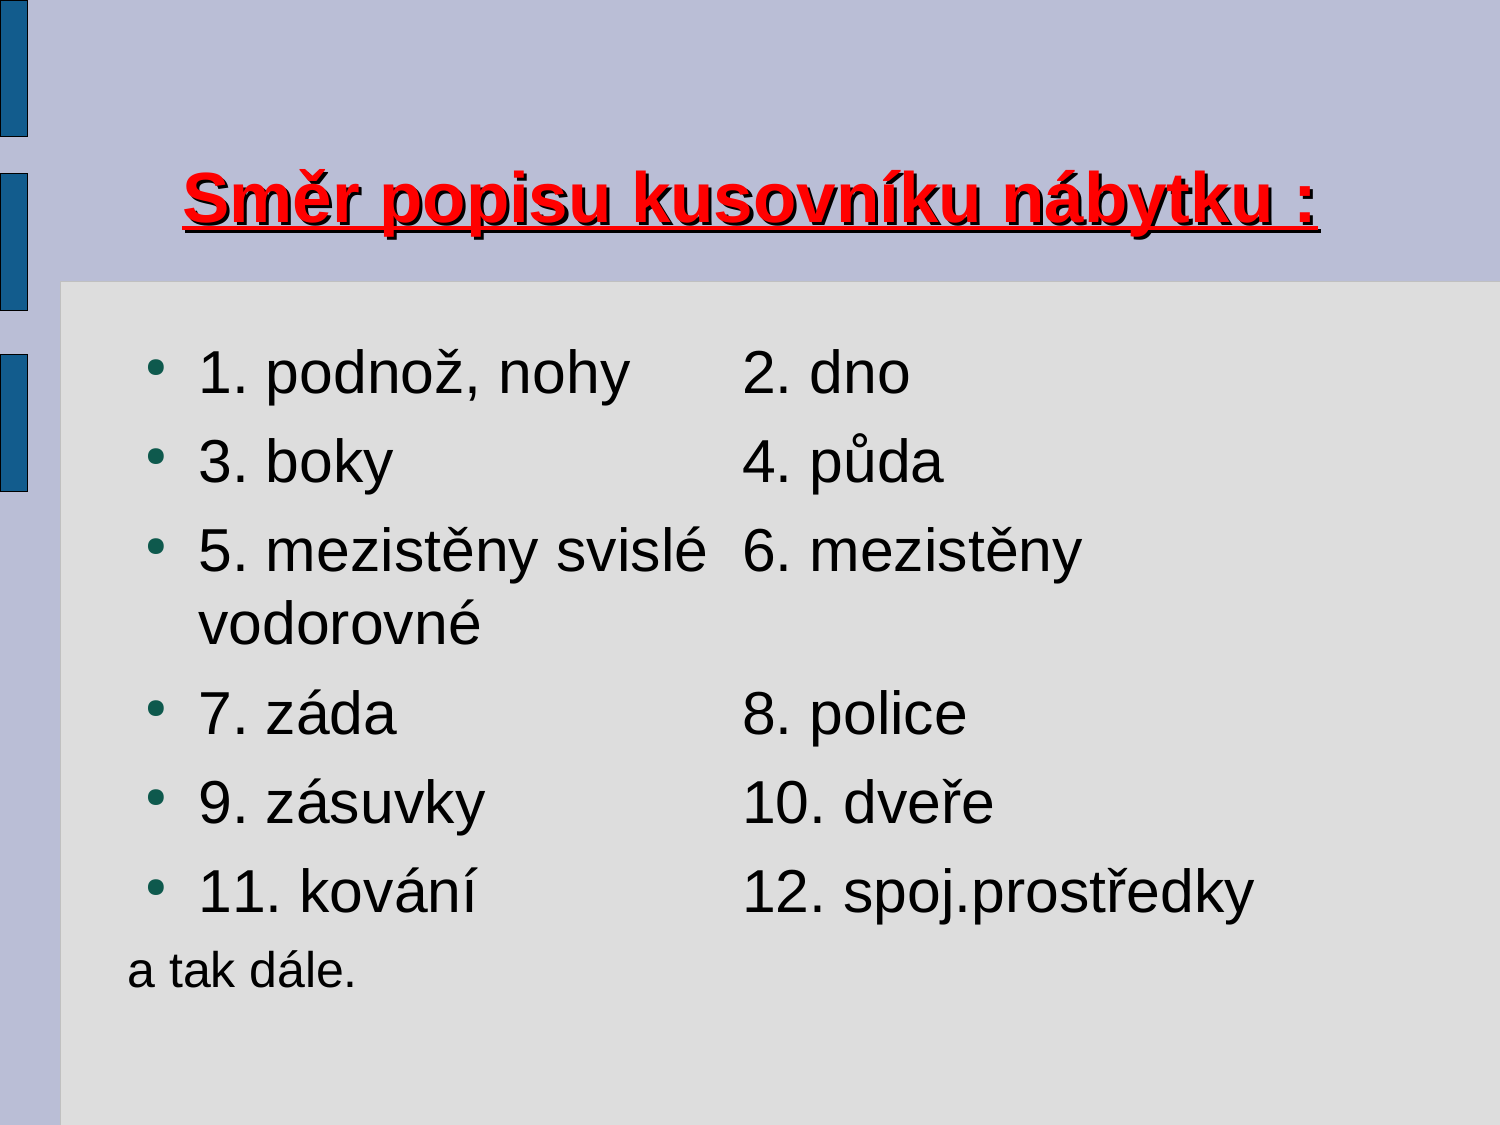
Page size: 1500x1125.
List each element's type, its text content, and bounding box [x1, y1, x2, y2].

title Směr popisu kusovníku nábytku : [112, 99, 1388, 288]
list 1. podnož, nohy 2. dno 3. boky 4. půda 5. mezistěny svislé 6. mezistěny vodorovné 7. záda 8. police 9. zásuvky 10. dveře 11. kování 12. spoj.prostředky a tak dále. [112, 324, 1388, 1001]
